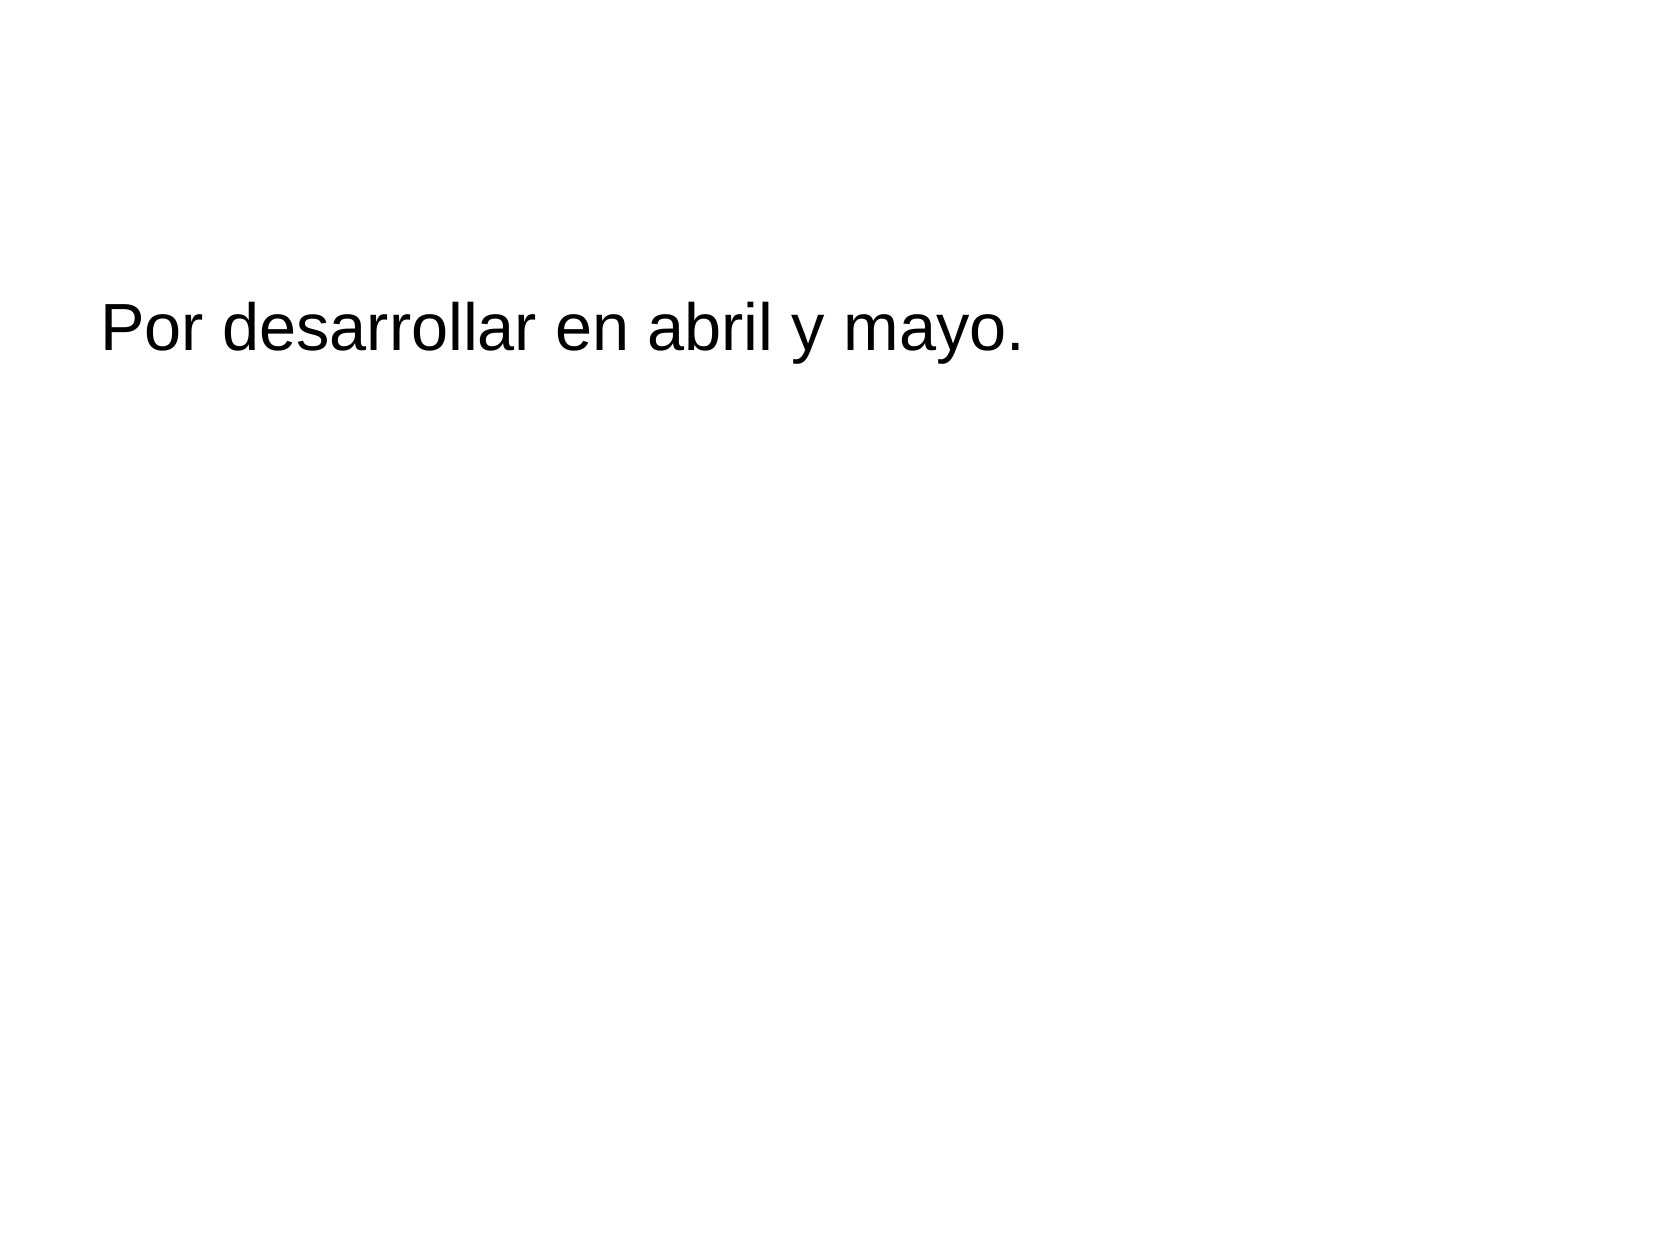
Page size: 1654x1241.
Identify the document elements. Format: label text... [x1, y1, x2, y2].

list Por desarrollar en abril y mayo. [82, 290, 1571, 1094]
